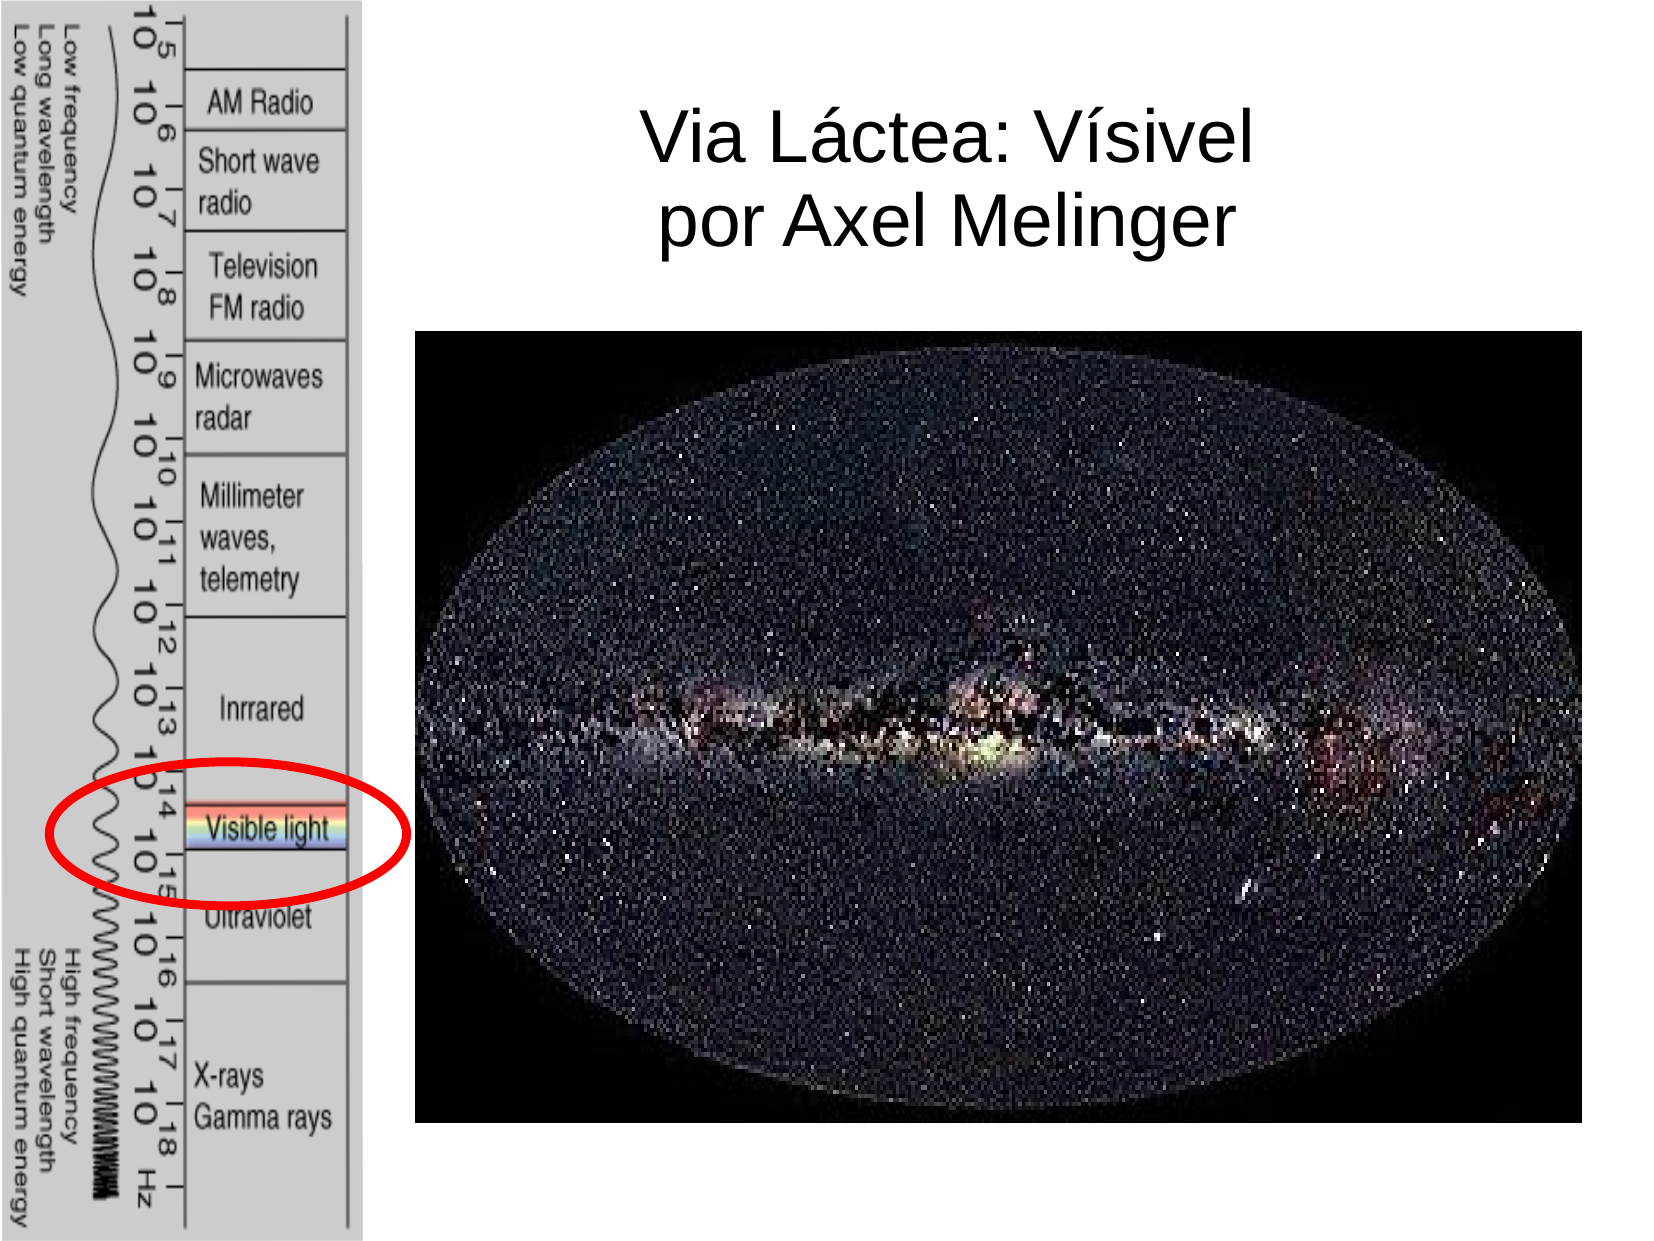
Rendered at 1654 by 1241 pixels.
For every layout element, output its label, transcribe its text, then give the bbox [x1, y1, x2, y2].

picture [415, 331, 1582, 1123]
picture [54, 767, 363, 901]
title Via Láctea: Vísivel por Axel Melinger [363, 65, 1654, 376]
picture [0, 0, 363, 1241]
